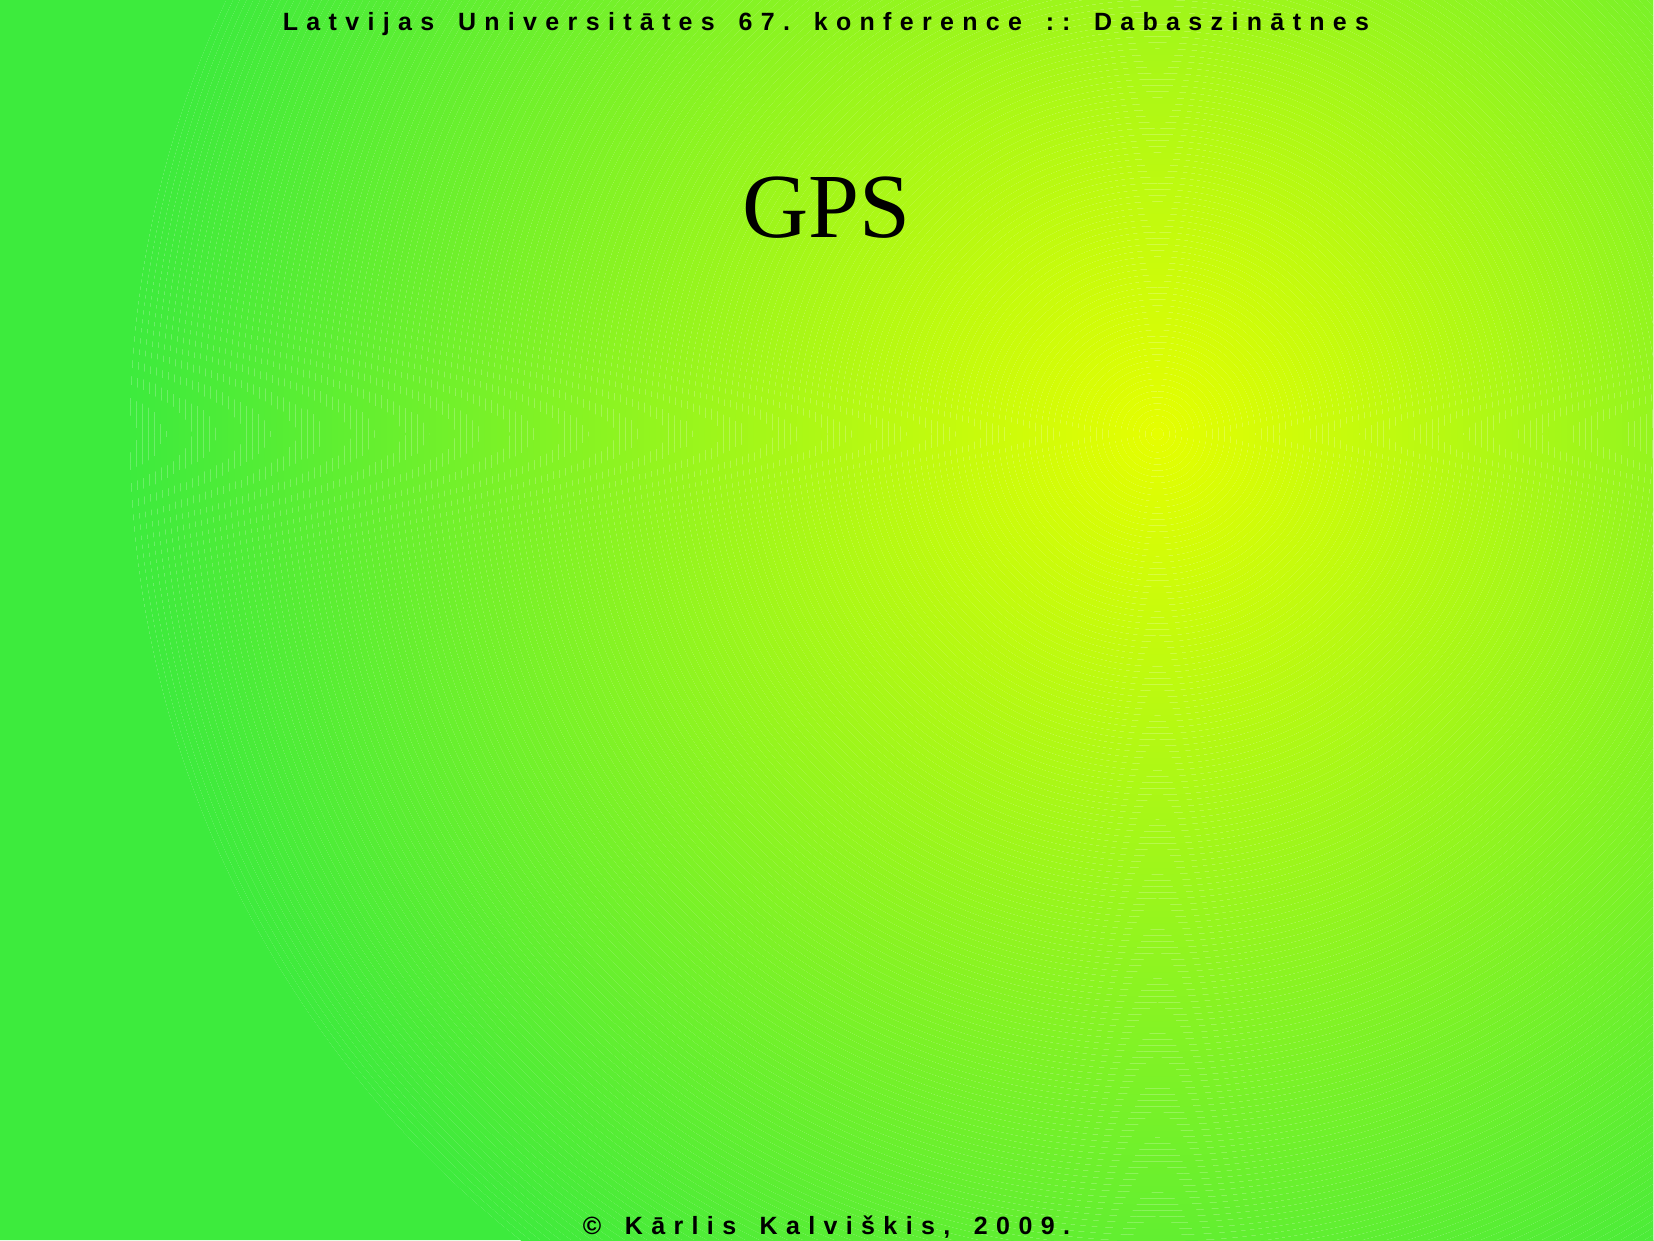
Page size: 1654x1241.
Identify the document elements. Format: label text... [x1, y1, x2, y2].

title GPS [118, 88, 1536, 325]
